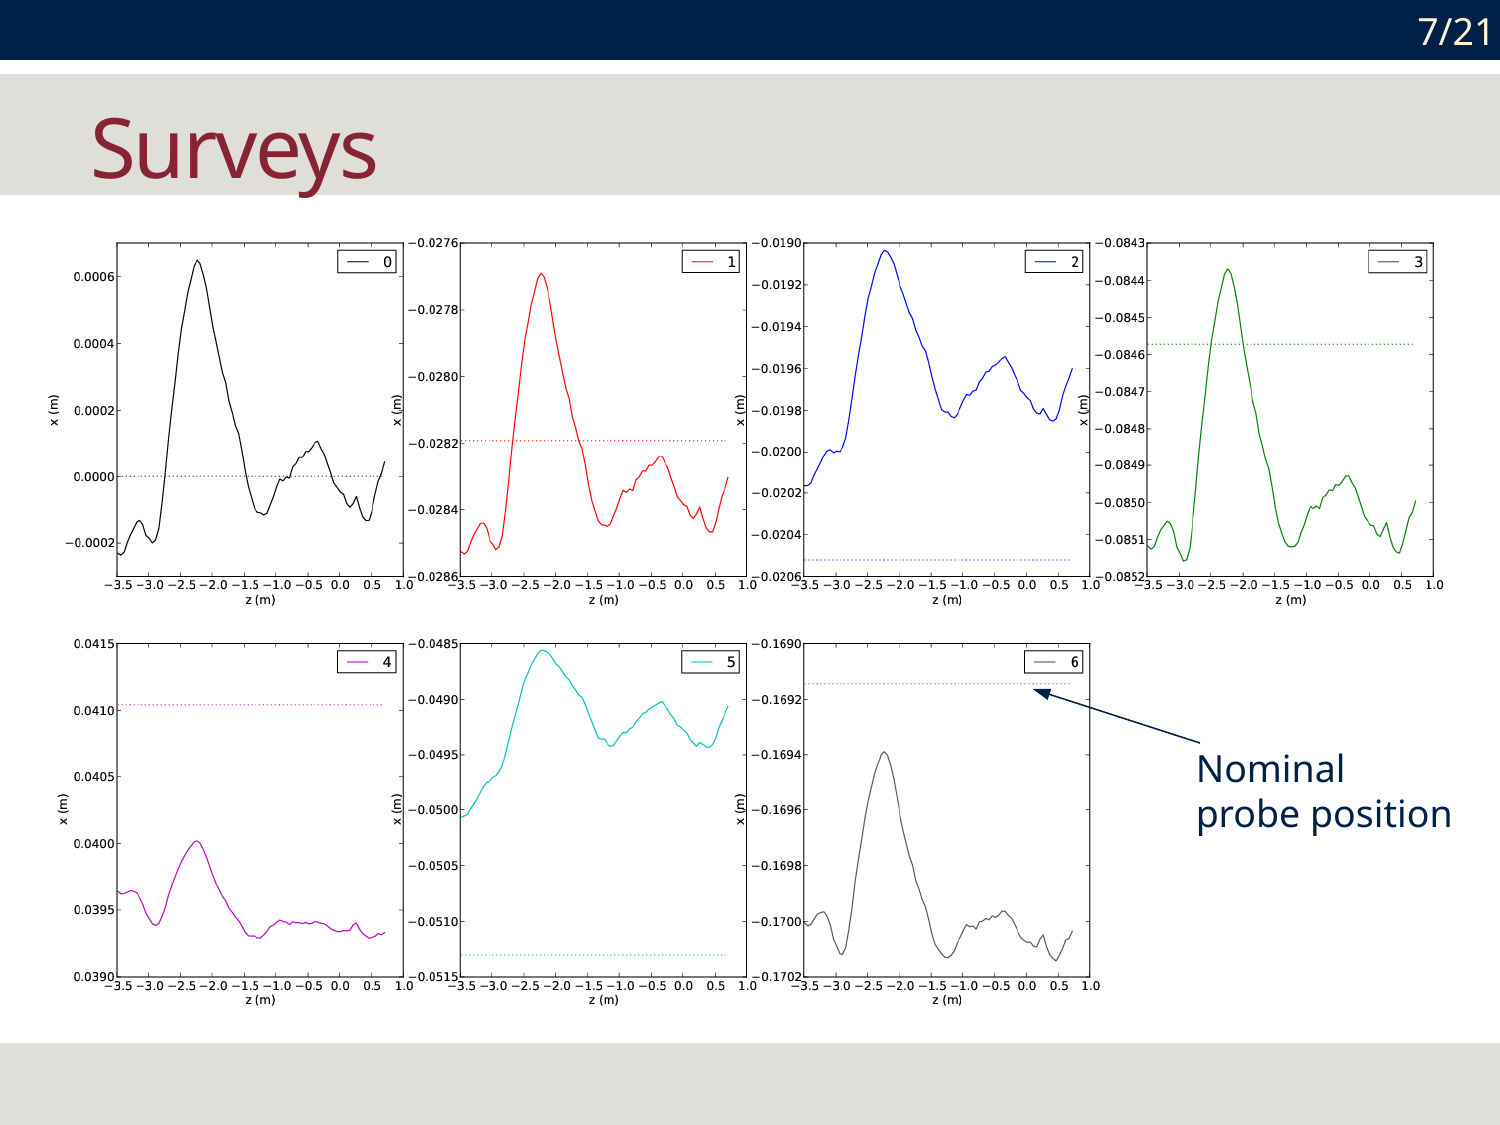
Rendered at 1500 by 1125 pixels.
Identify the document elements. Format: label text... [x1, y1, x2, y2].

text_box Surveys [75, 87, 1426, 251]
text_box Nominal probe position [1180, 737, 1474, 844]
picture [0, 195, 1500, 1043]
text_box 7/21 [1402, 0, 1500, 61]
